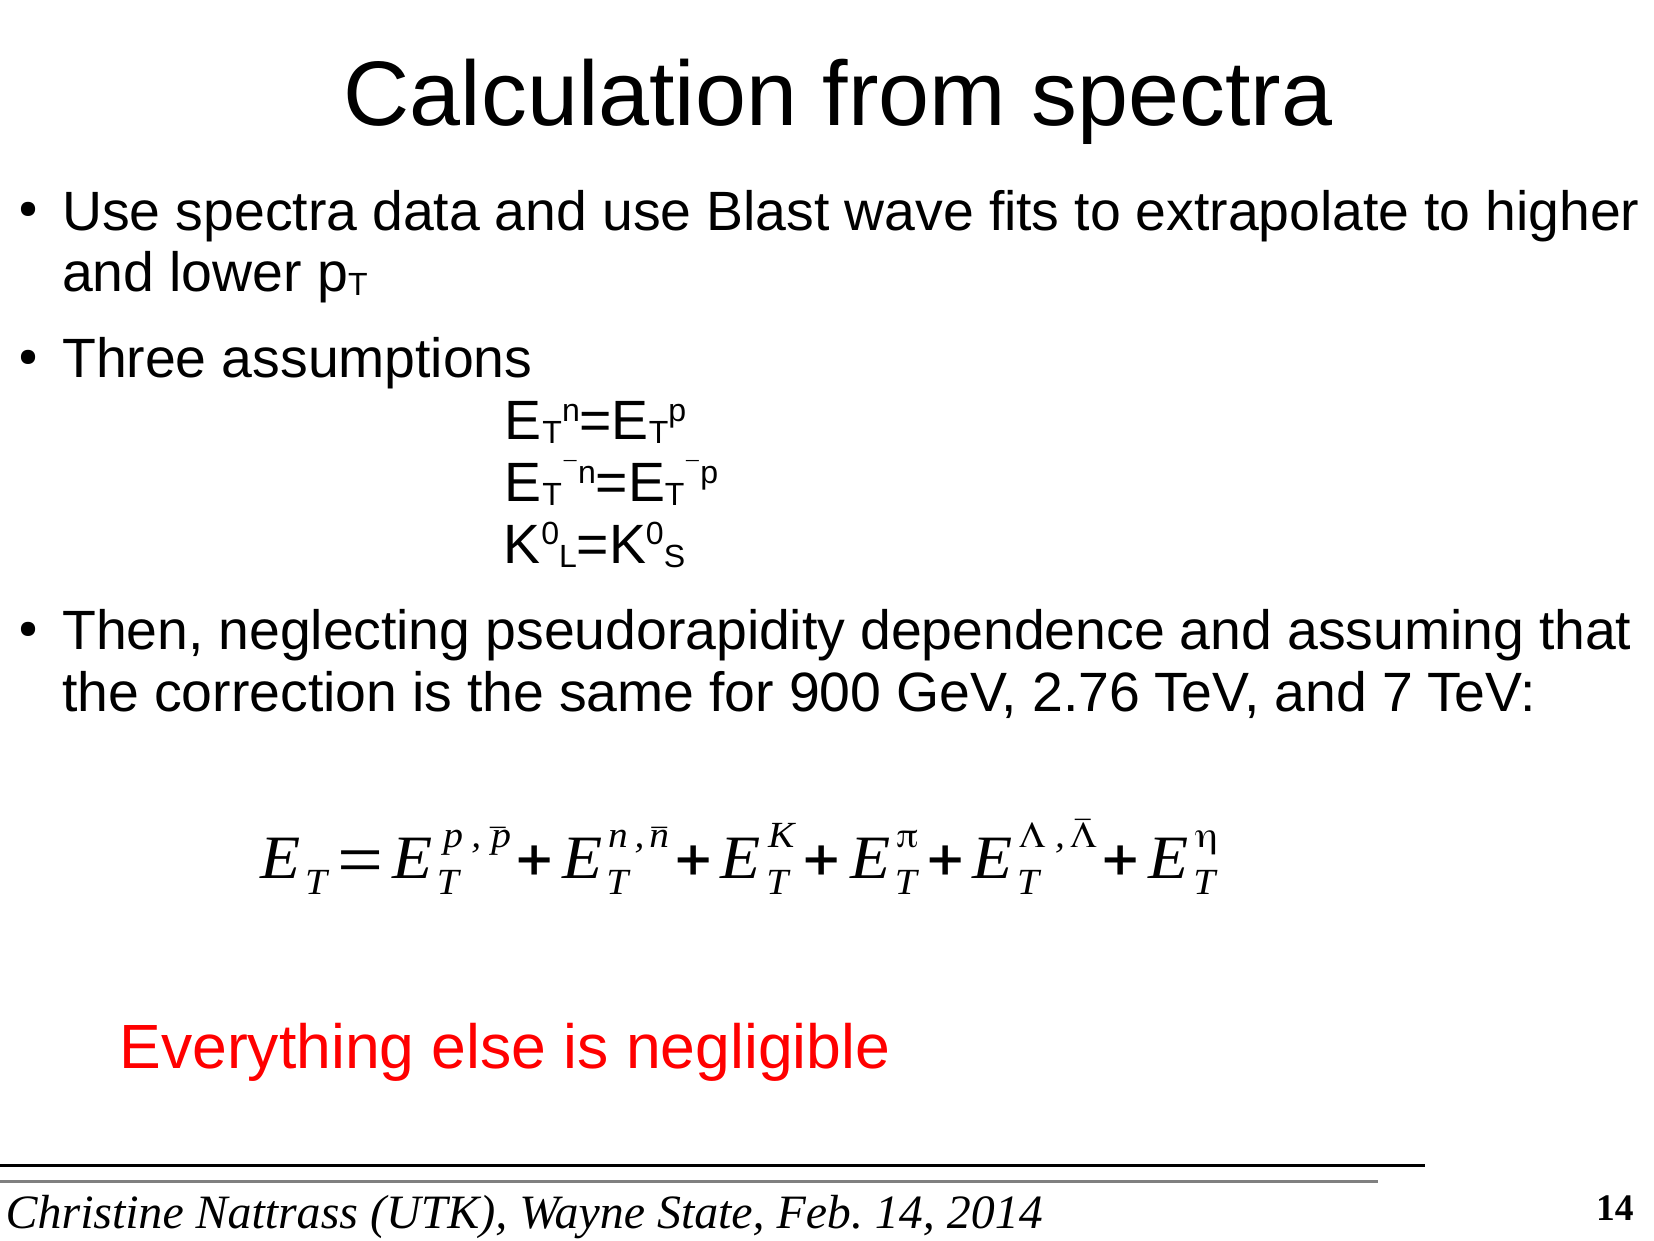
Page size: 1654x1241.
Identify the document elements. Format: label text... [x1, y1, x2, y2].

list Use spectra data and use Blast wave fits to extrapolate to higher and lower pT Three assumptions ETn=ETp ET`n=ET`p K0L=K0S Then, neglecting pseudorapidity dependence and assuming that the correction is the same for 900 GeV, 2.76 TeV, and 7 TeV: [3, 180, 1654, 1021]
title Calculation from spectra [94, 0, 1583, 180]
text_box Everything else is negligible [105, 1005, 1441, 1090]
chart [248, 815, 1227, 902]
